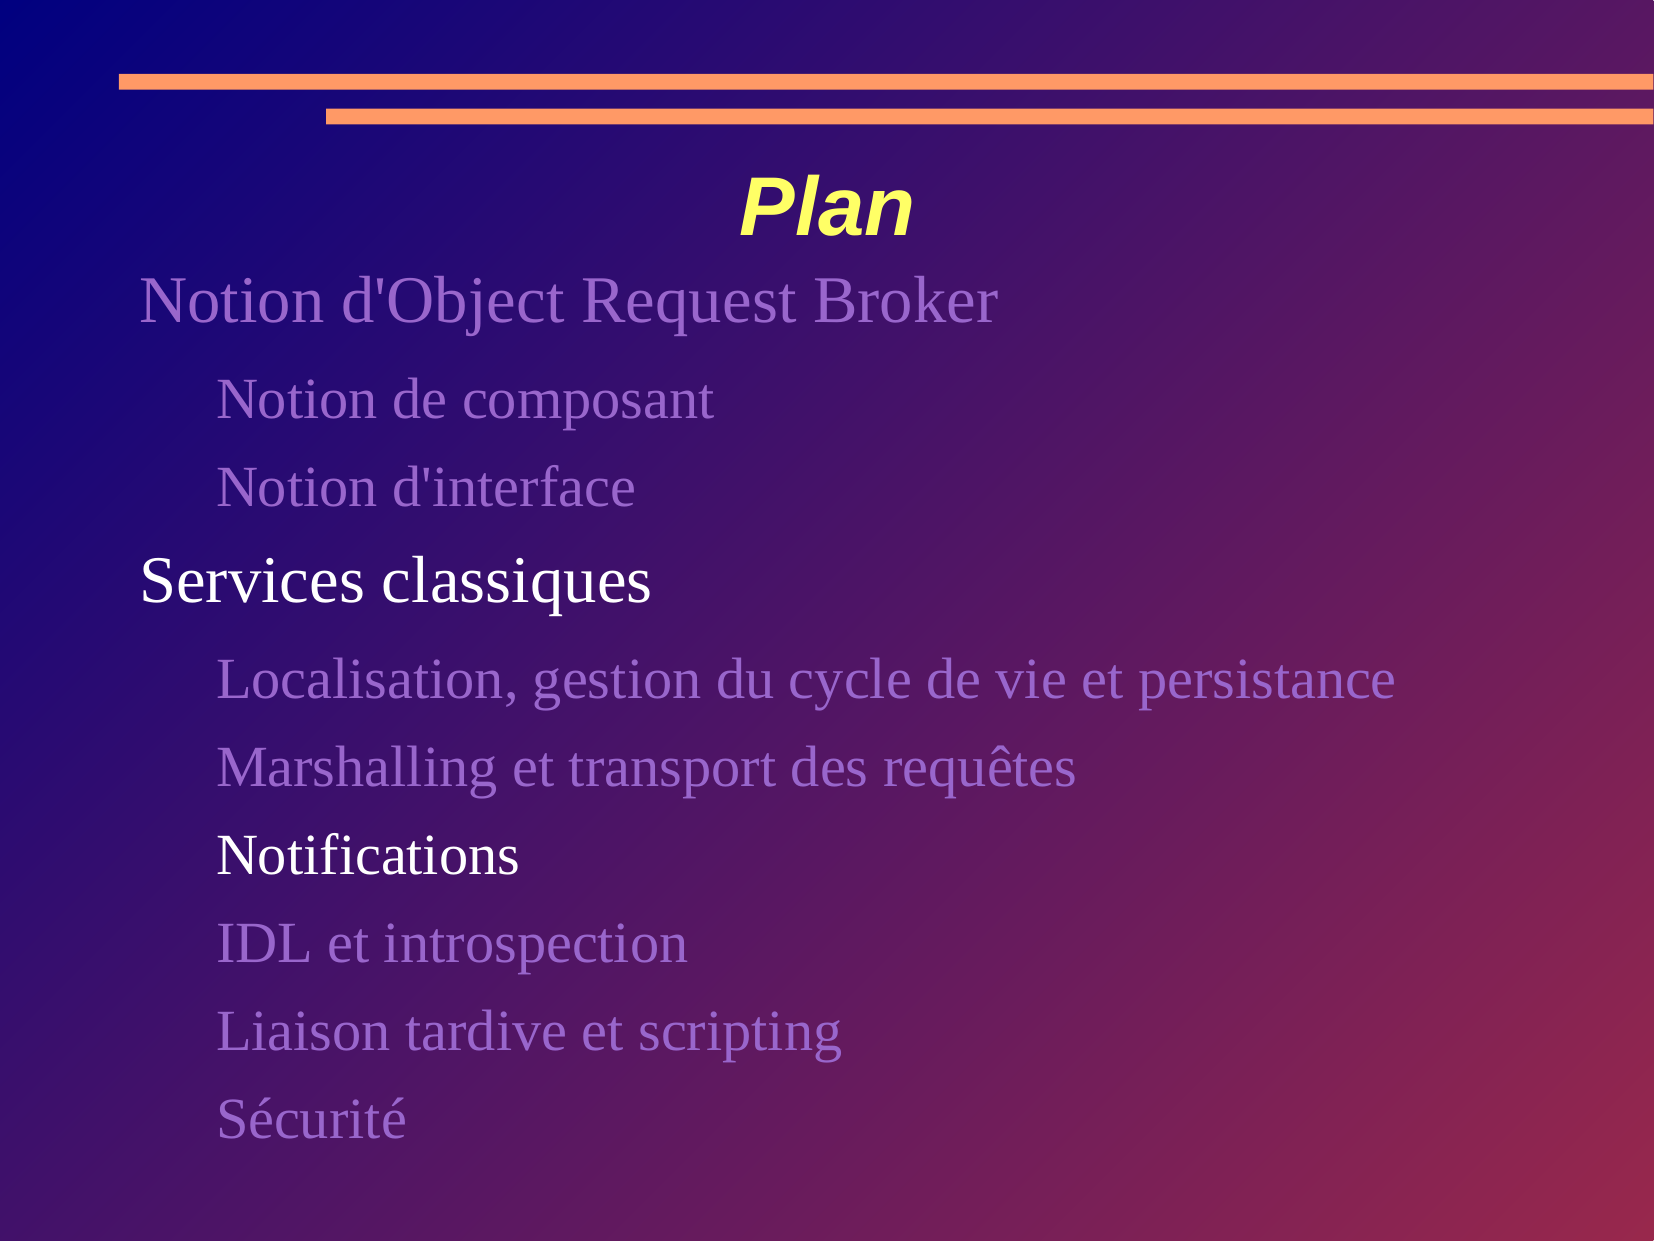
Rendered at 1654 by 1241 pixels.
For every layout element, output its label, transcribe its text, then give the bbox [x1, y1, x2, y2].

title Plan [121, 102, 1534, 262]
list Notion d'Object Request Broker Notion de composant Notion d'interface Services classiques Localisation, gestion du cycle de vie et persistance Marshalling et transport des requêtes Notifications IDL et introspection Liaison tardive et scripting Sécurité [121, 262, 1534, 1152]
